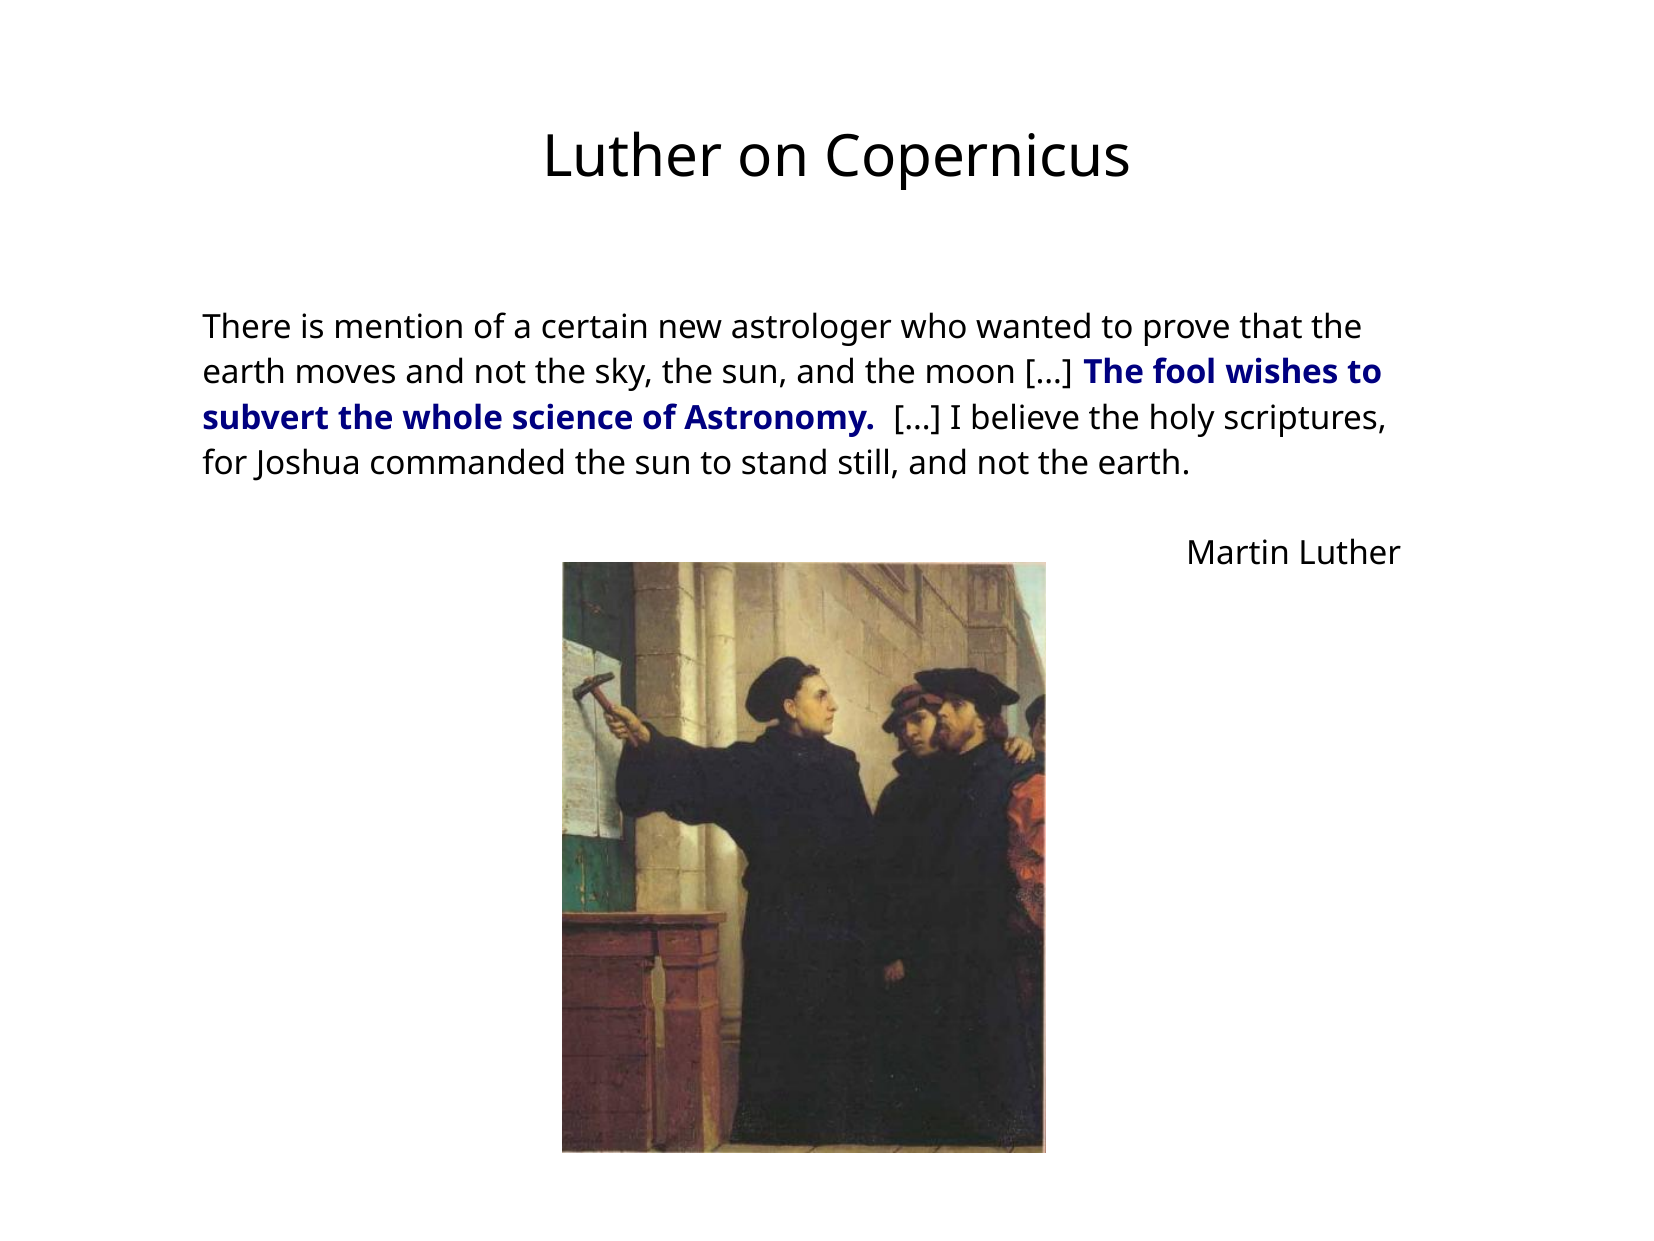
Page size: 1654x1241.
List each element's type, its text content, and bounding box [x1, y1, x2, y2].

picture [562, 562, 1046, 1154]
text_box There is mention of a certain new astrologer who wanted to prove that the earth moves and not the sky, the sun, and the moon […] The fool wishes to subvert the whole science of Astronomy. […] I believe the holy scriptures, for Joshua commanded the sun to stand still, and not the earth. Martin Luther [187, 295, 1426, 590]
title Luther on Copernicus [82, 49, 1571, 257]
